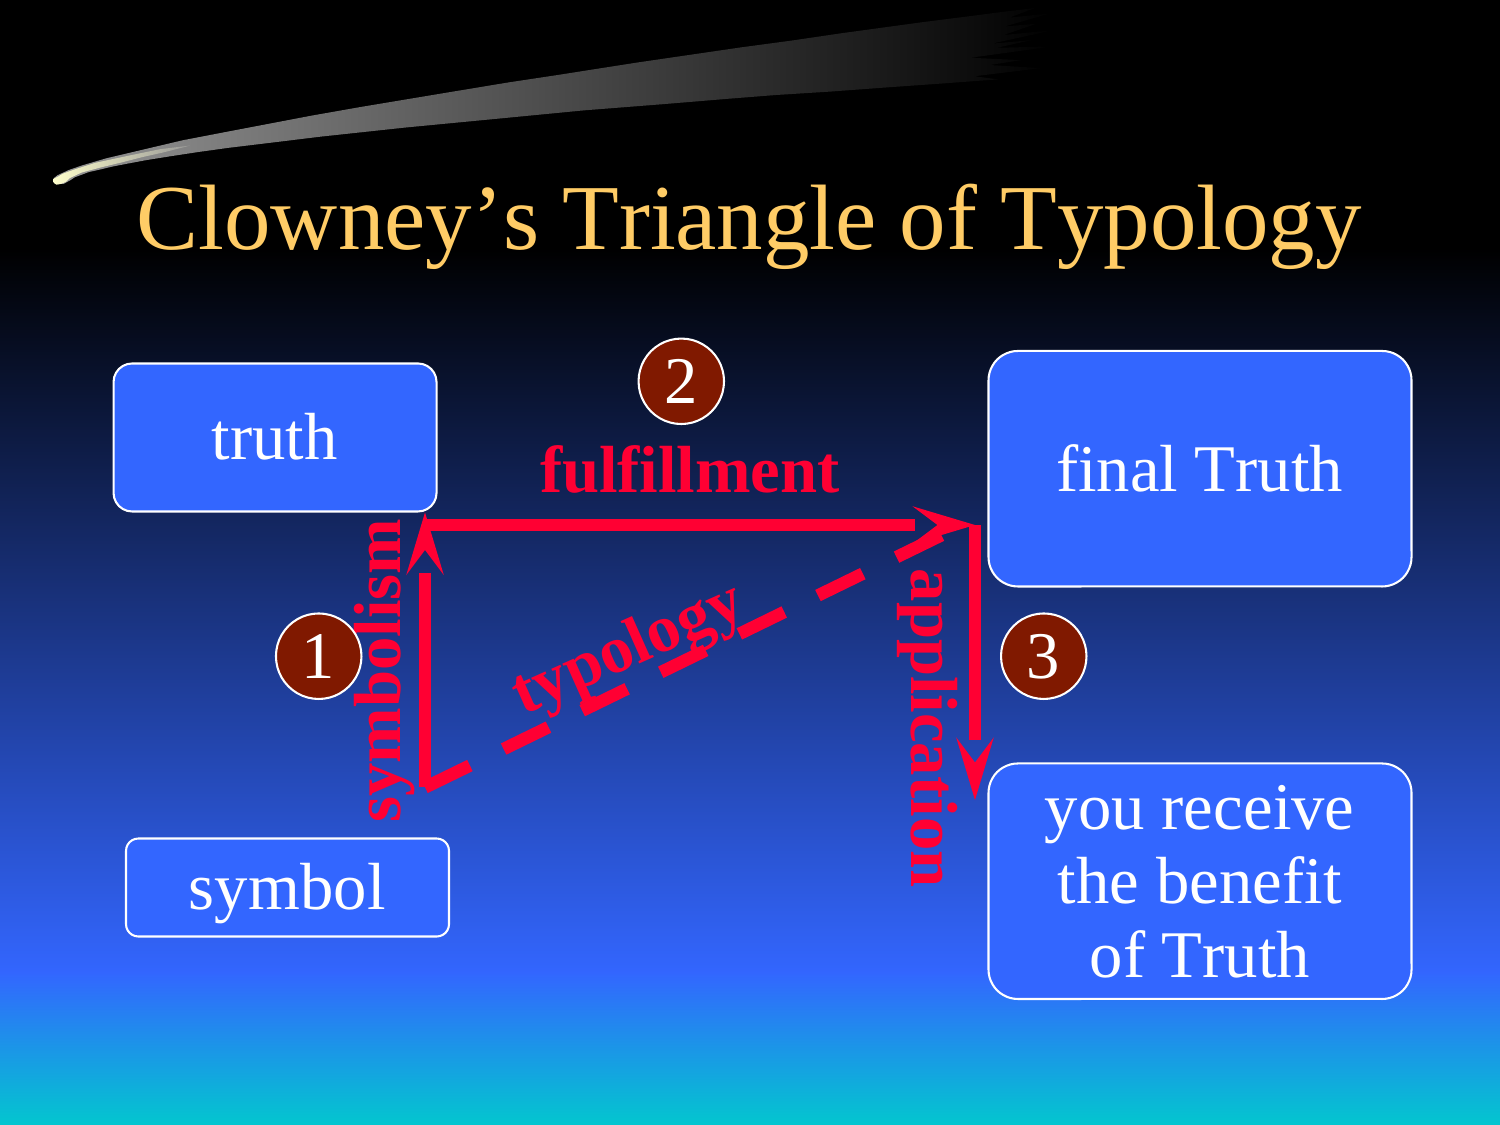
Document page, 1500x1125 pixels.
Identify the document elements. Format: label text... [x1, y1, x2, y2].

text_box final Truth [988, 350, 1412, 587]
title Clowney’s Triangle of Typology [112, 124, 1388, 313]
text_box application [889, 553, 979, 942]
text_box symbol [126, 838, 449, 937]
text_box symbolism [333, 491, 423, 838]
text_box fulfillment [525, 424, 913, 515]
text_box 2 [638, 338, 725, 425]
text_box 1 [275, 613, 362, 699]
text_box you receive the benefit of Truth [988, 763, 1412, 999]
text_box truth [113, 363, 437, 512]
text_box 3 [1001, 613, 1087, 699]
text_box typology [482, 522, 828, 742]
